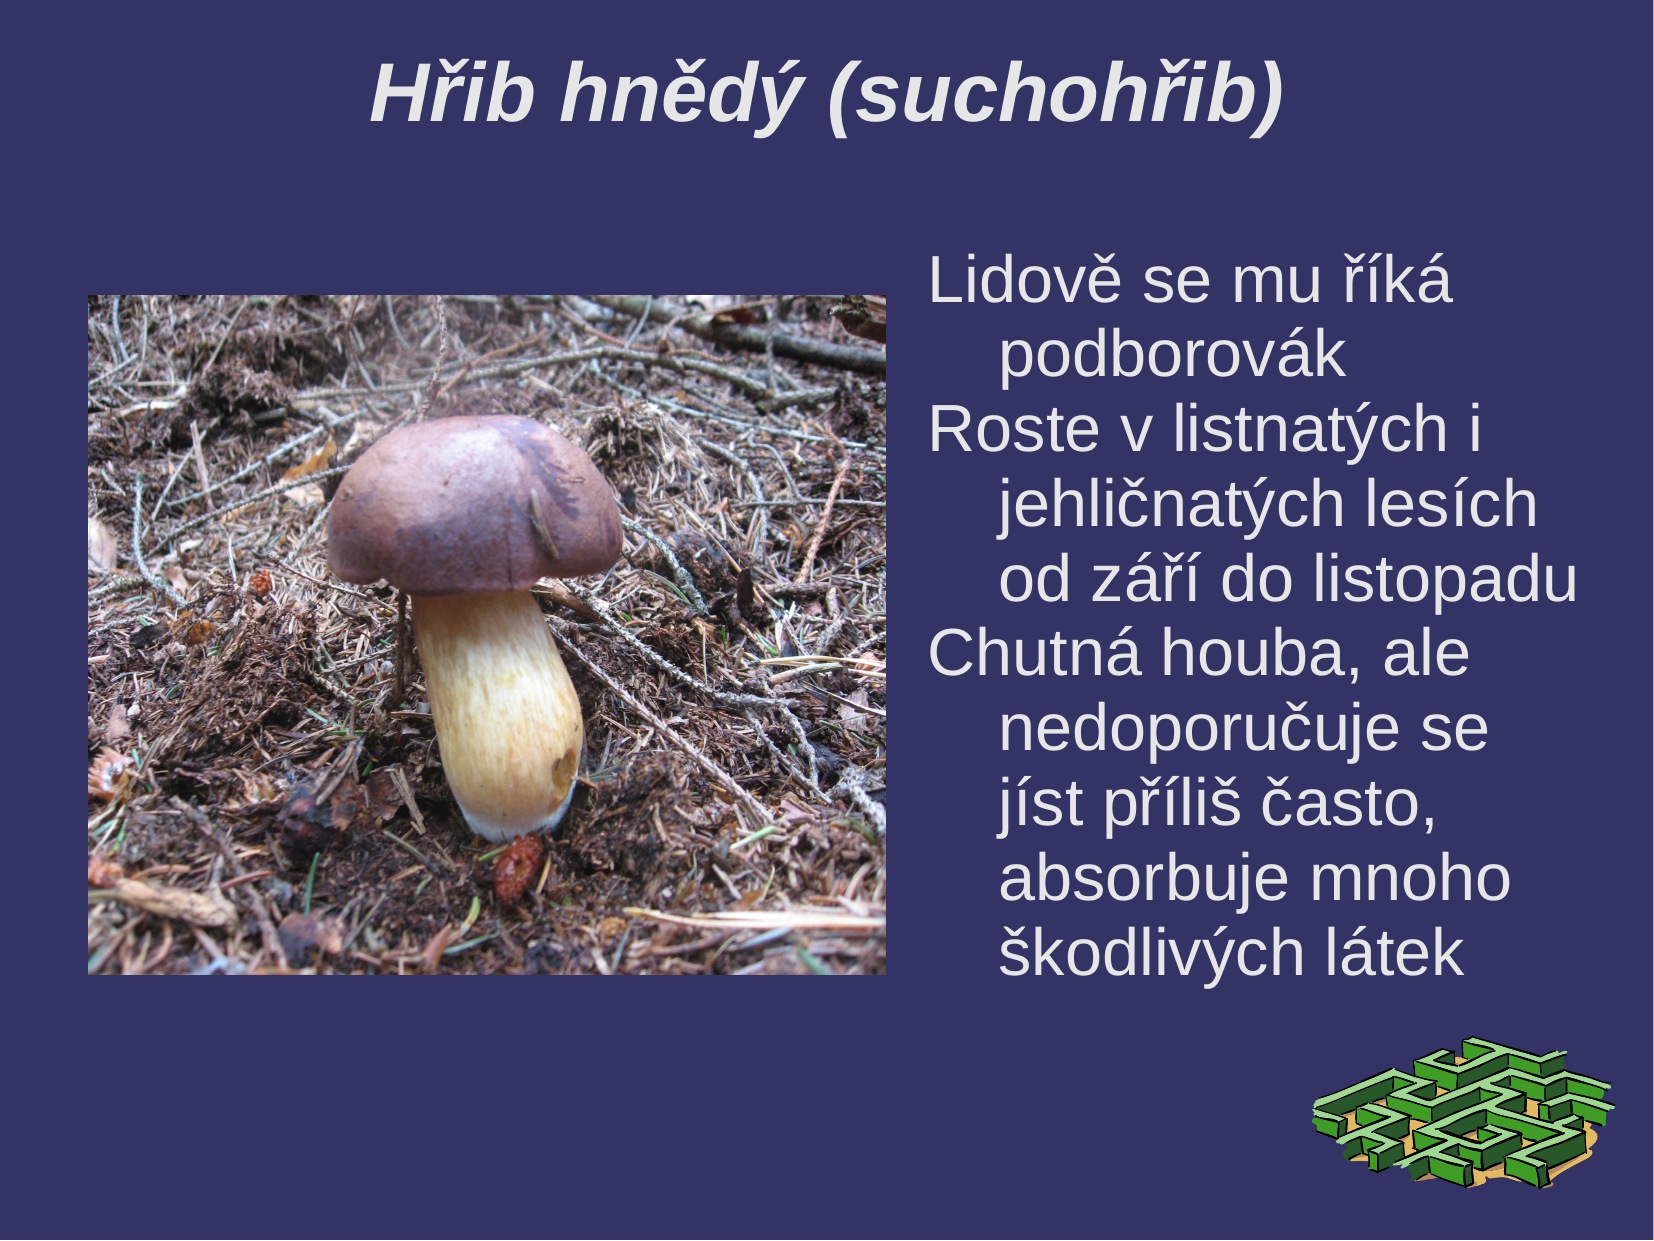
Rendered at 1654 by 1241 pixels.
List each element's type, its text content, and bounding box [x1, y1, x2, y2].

title Hřib hnědý (suchohřib) [121, 0, 1534, 187]
list Lidově se mu říká podborovák Roste v listnatých i jehličnatých lesích od září do listopadu Chutná houba, ale nedoporučuje se jíst příliš často, absorbuje mnoho škodlivých látek [915, 241, 1595, 1182]
picture [88, 295, 886, 975]
